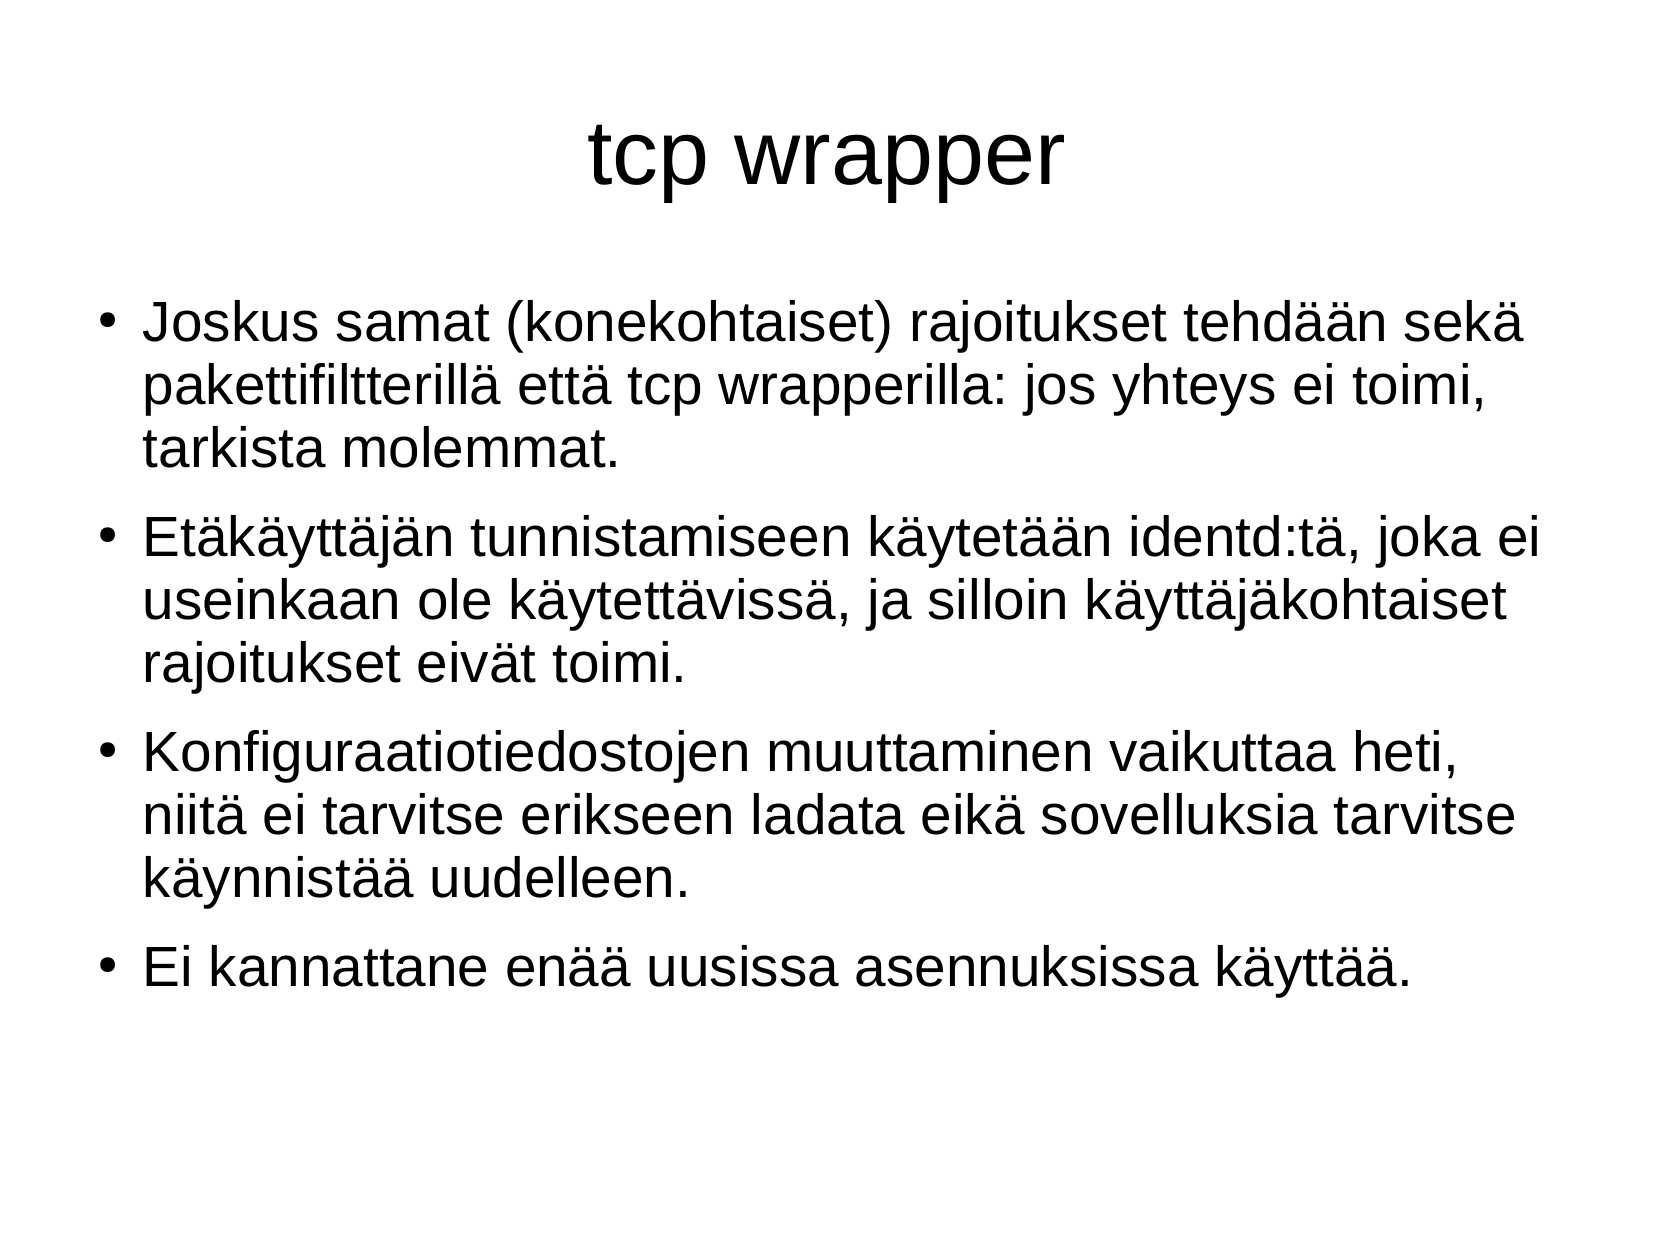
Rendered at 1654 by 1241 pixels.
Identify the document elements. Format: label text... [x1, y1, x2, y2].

title tcp wrapper [82, 49, 1571, 257]
list Joskus samat (konekohtaiset) rajoitukset tehdään sekä pakettifiltterillä että tcp wrapperilla: jos yhteys ei toimi, tarkista molemmat. Etäkäyttäjän tunnistamiseen käytetään identd:tä, joka ei useinkaan ole käytettävissä, ja silloin käyttäjäkohtaiset rajoitukset eivät toimi. Konfiguraatiotiedostojen muuttaminen vaikuttaa heti, niitä ei tarvitse erikseen ladata eikä sovelluksia tarvitse käynnistää uudelleen. Ei kannattane enää uusissa asennuksissa käyttää. [82, 290, 1571, 1010]
